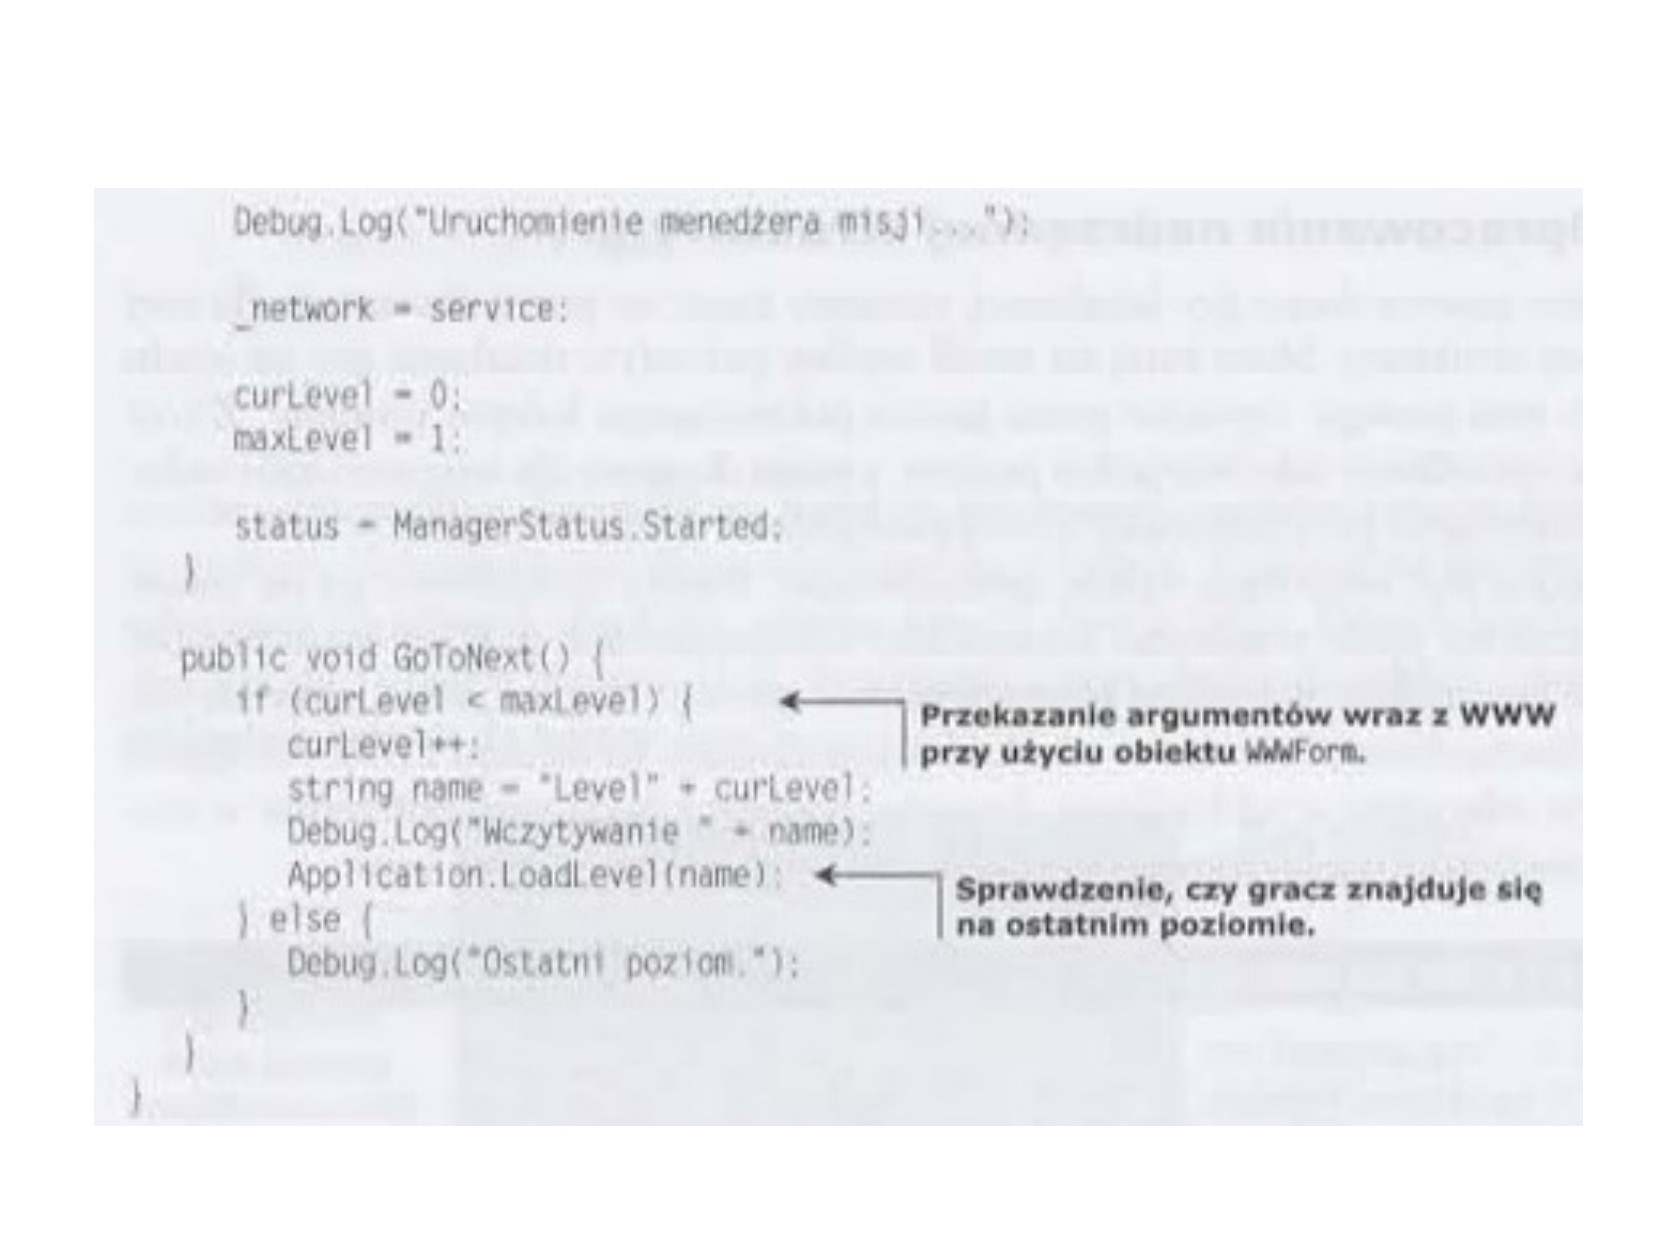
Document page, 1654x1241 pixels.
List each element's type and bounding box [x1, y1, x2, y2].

picture [94, 188, 1583, 1126]
